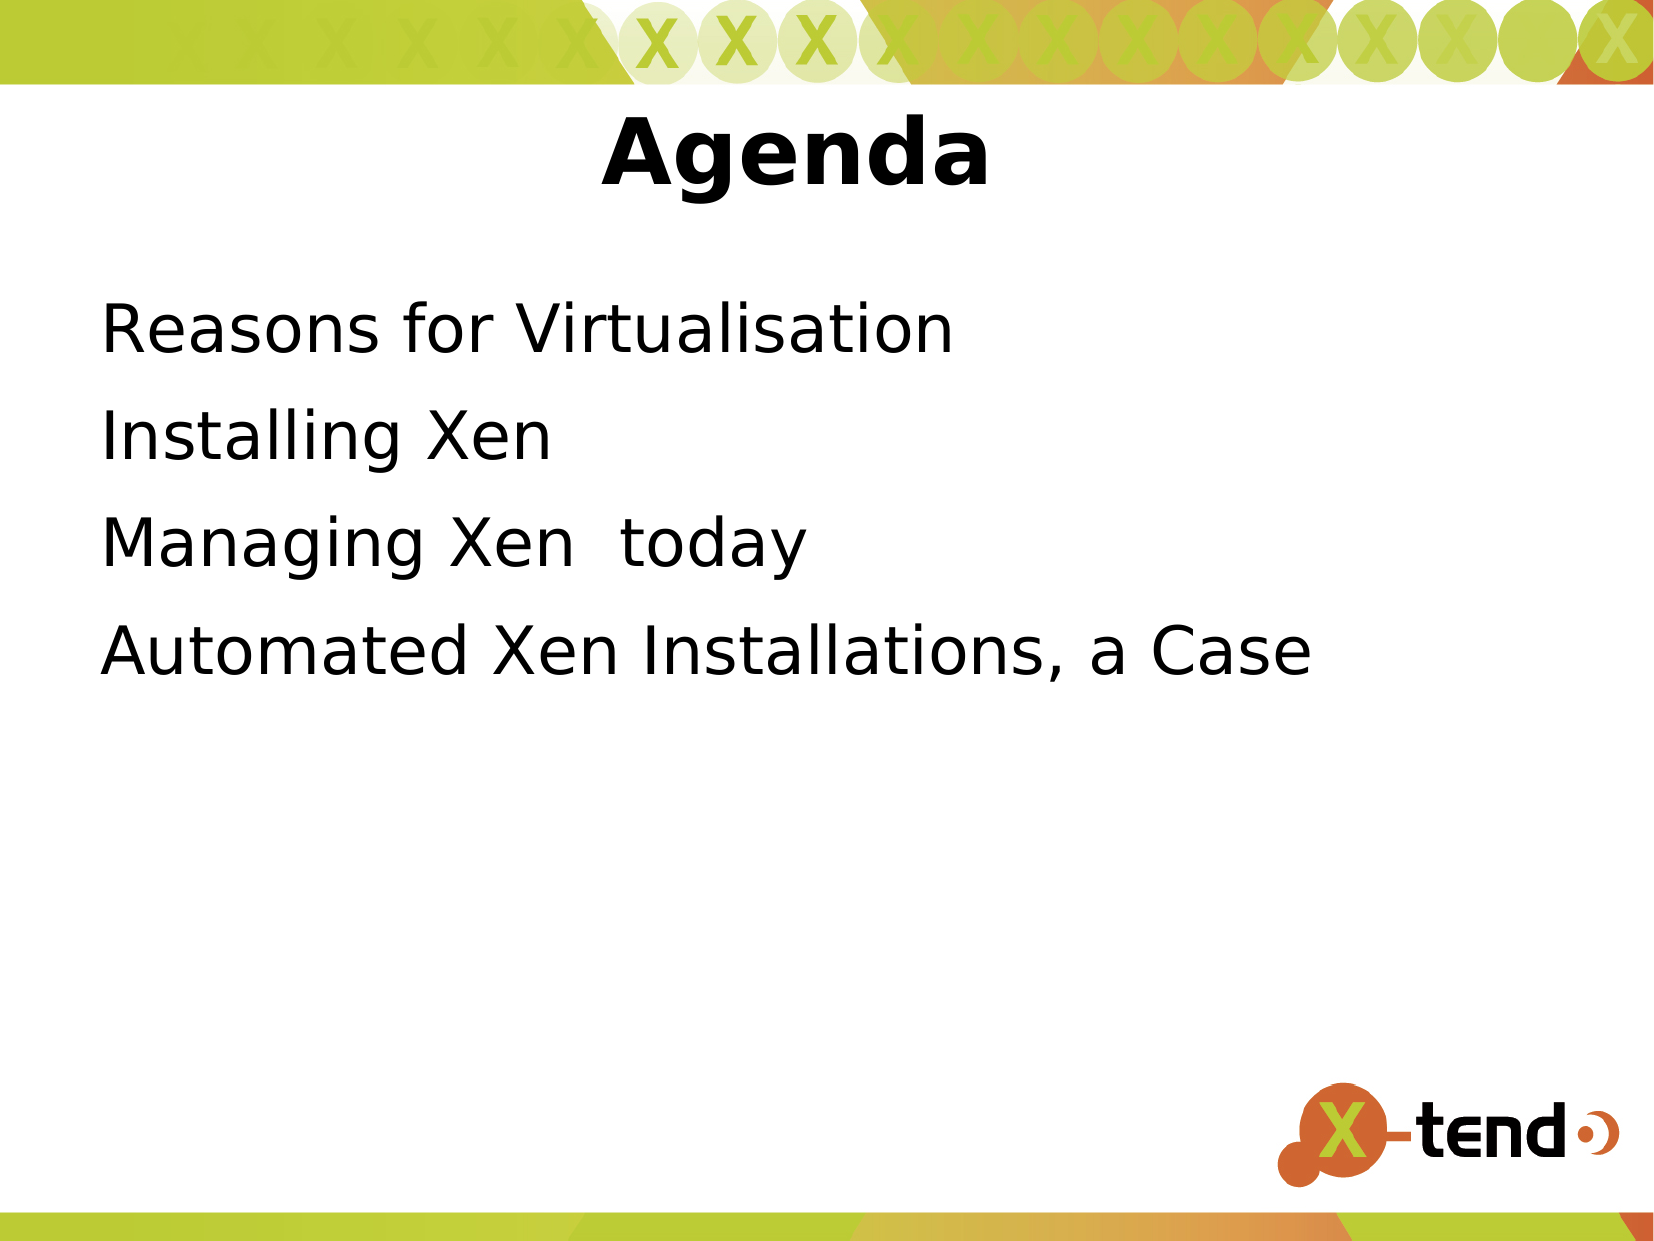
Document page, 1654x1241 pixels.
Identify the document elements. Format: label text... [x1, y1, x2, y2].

list Reasons for Virtualisation Installing Xen Managing Xen today Automated Xen Installations, a Case [82, 290, 1571, 1109]
picture [0, 0, 1654, 1241]
title Agenda [82, 49, 1571, 257]
